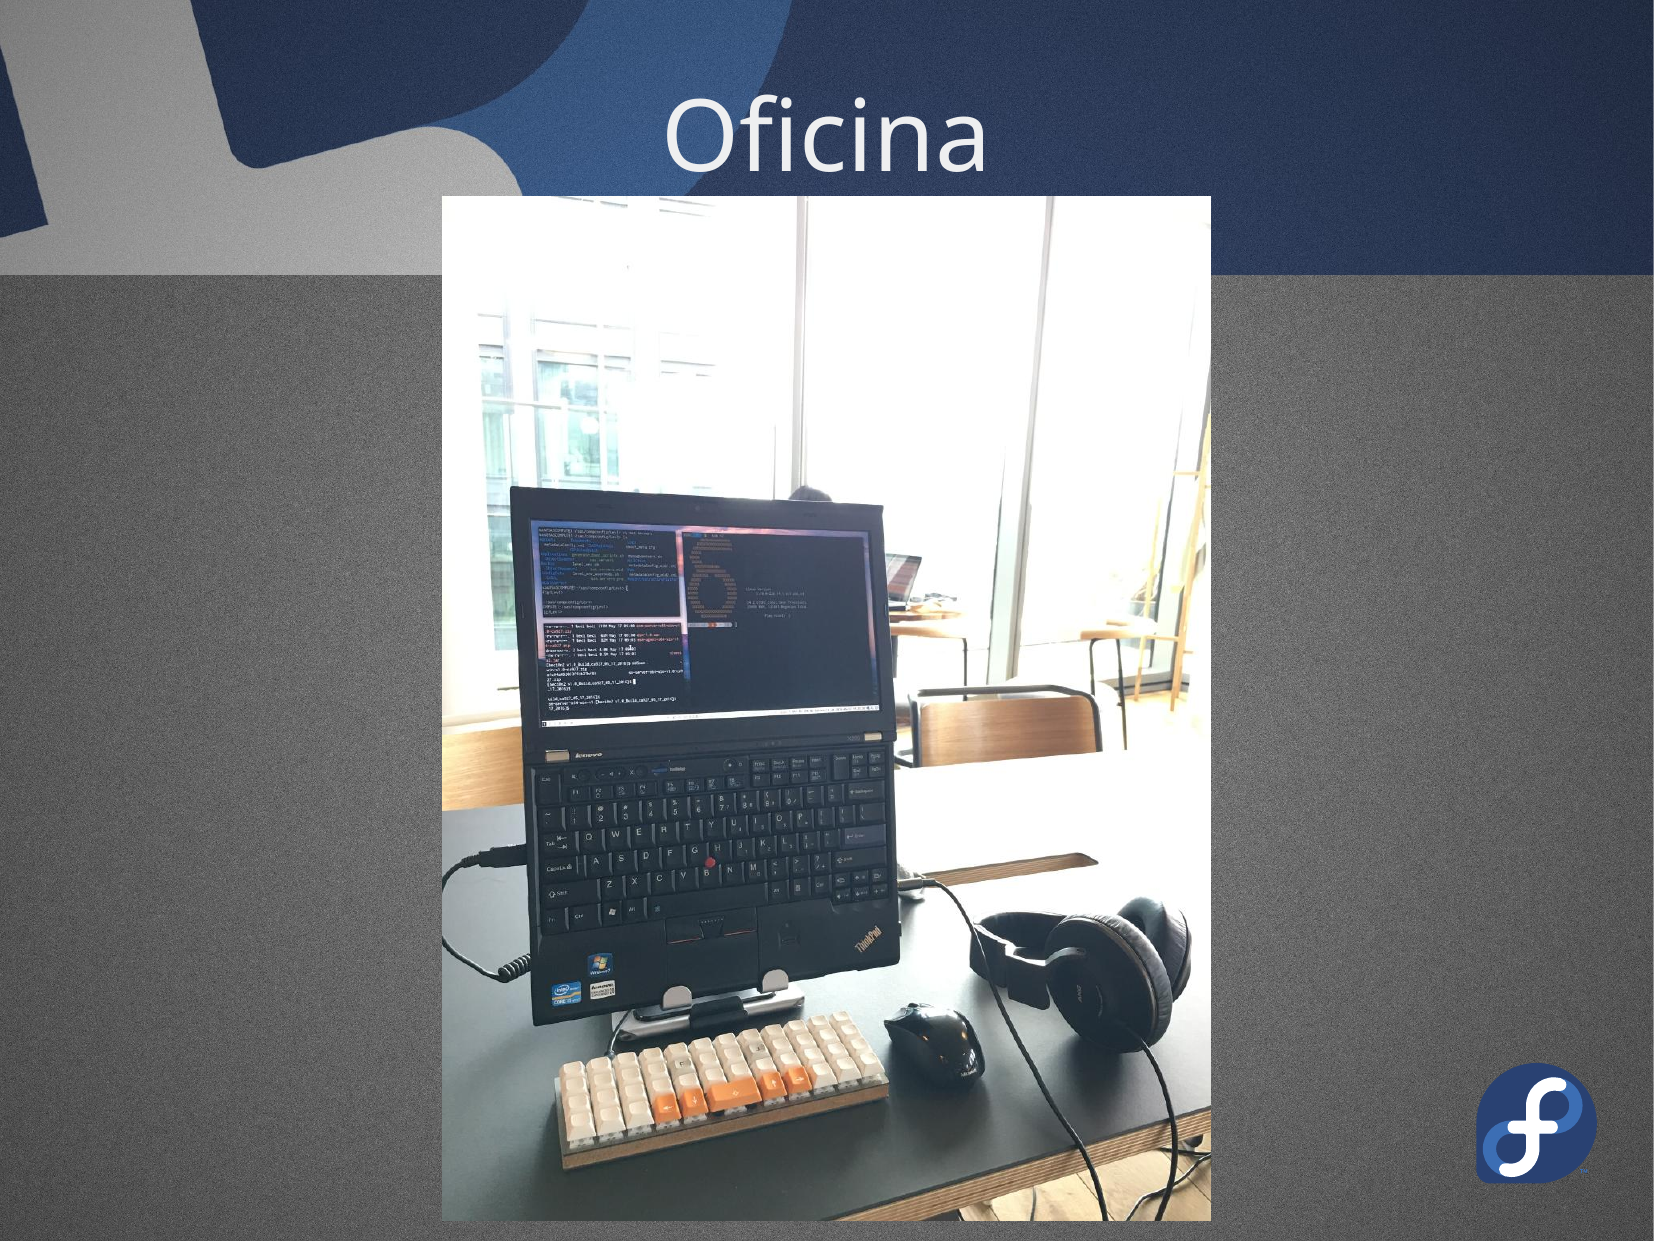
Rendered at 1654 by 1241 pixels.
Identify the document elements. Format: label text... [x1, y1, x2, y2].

picture [0, 0, 1654, 1241]
title Oficina [88, 29, 1565, 237]
